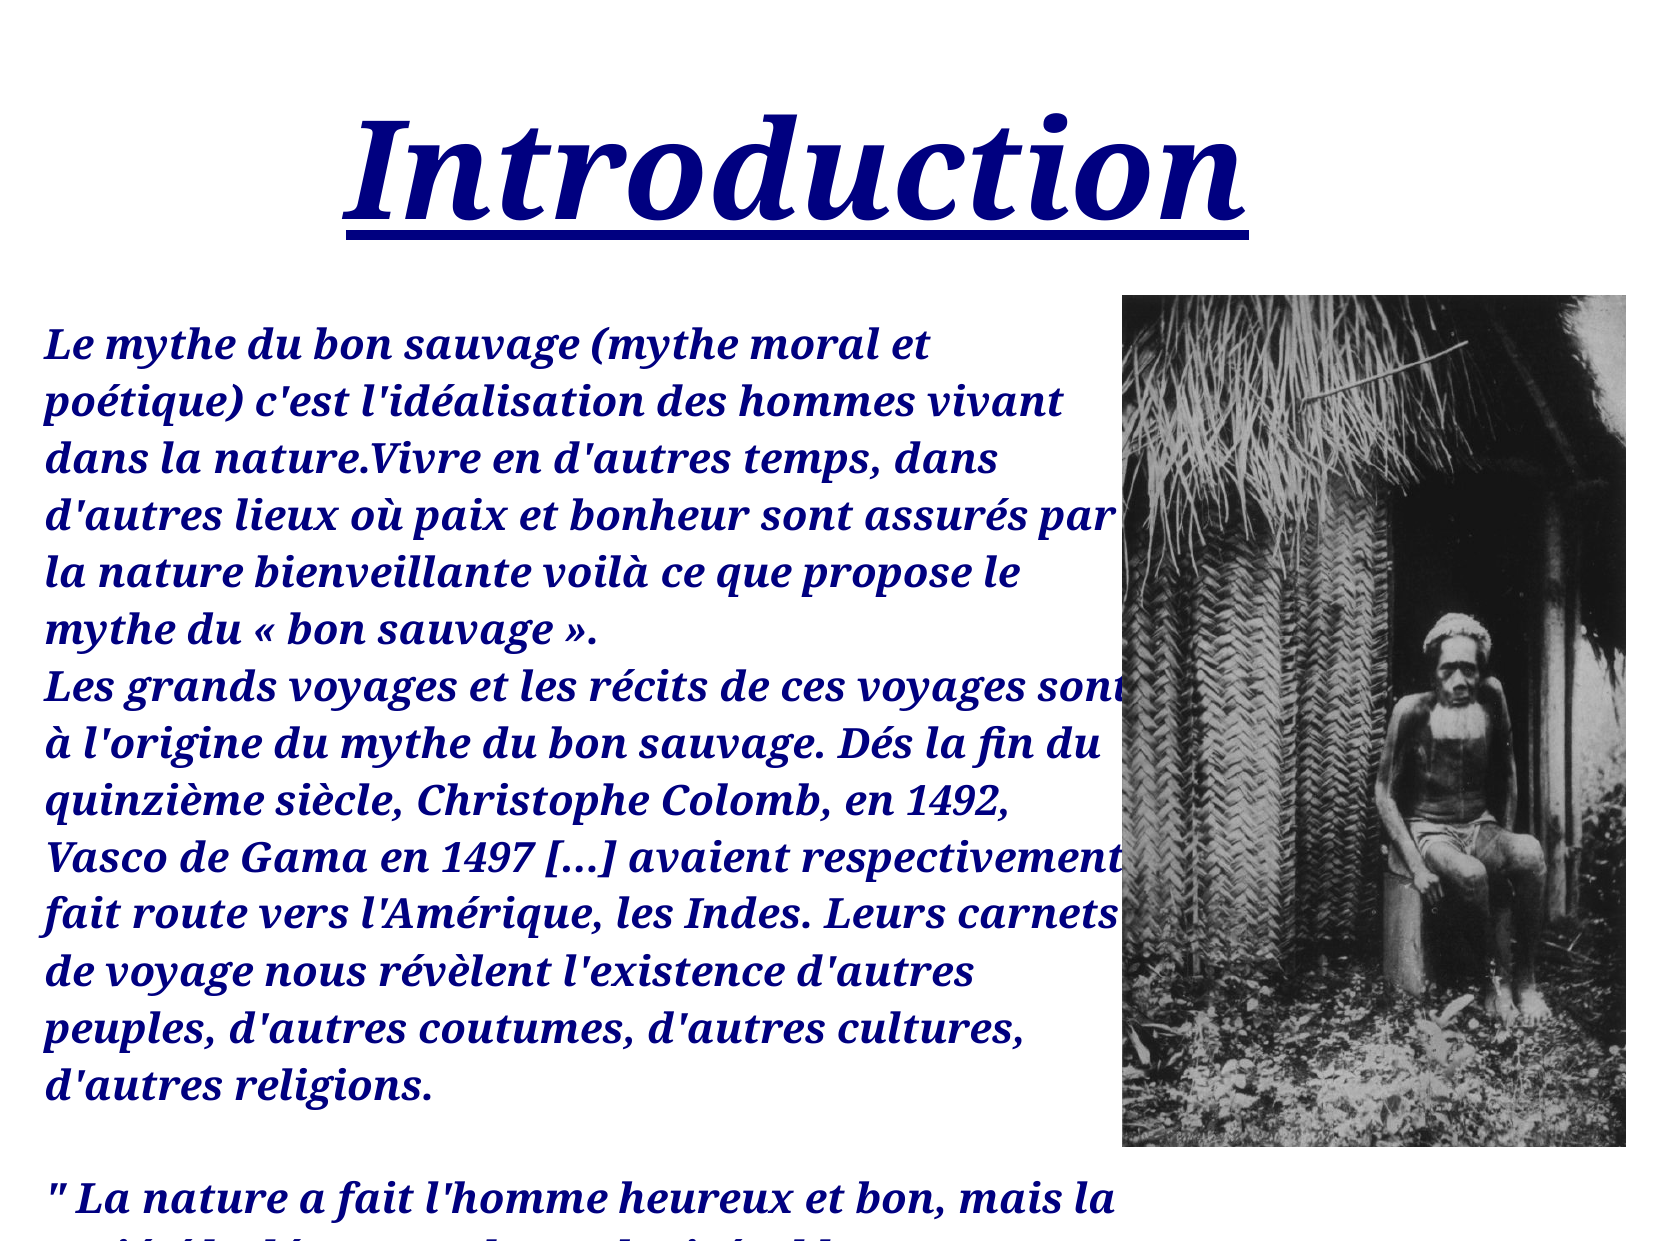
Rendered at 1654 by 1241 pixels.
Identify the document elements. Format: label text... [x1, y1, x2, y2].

text_box Le mythe du bon sauvage (mythe moral et poétique) c'est l'idéalisation des hommes vivant dans la nature.Vivre en d'autres temps, dans d'autres lieux où paix et bonheur sont assurés par la nature bienveillante voilà ce que propose le mythe du « bon sauvage ». Les grands voyages et les récits de ces voyages sont à l'origine du mythe du bon sauvage. Dés la fin du quinzième siècle, Christophe Colomb, en 1492, Vasco de Gama en 1497 [...] avaient respectivement fait route vers l'Amérique, les Indes. Leurs carnets de voyage nous révèlent l'existence d'autres peuples, d'autres coutumes, d'autres cultures, d'autres religions. " La nature a fait l'homme heureux et bon, mais la société le déprave et le rend misérable" - Rousseau. [29, 307, 1152, 1178]
text_box Introduction [236, 65, 1359, 237]
picture [1122, 295, 1626, 1147]
